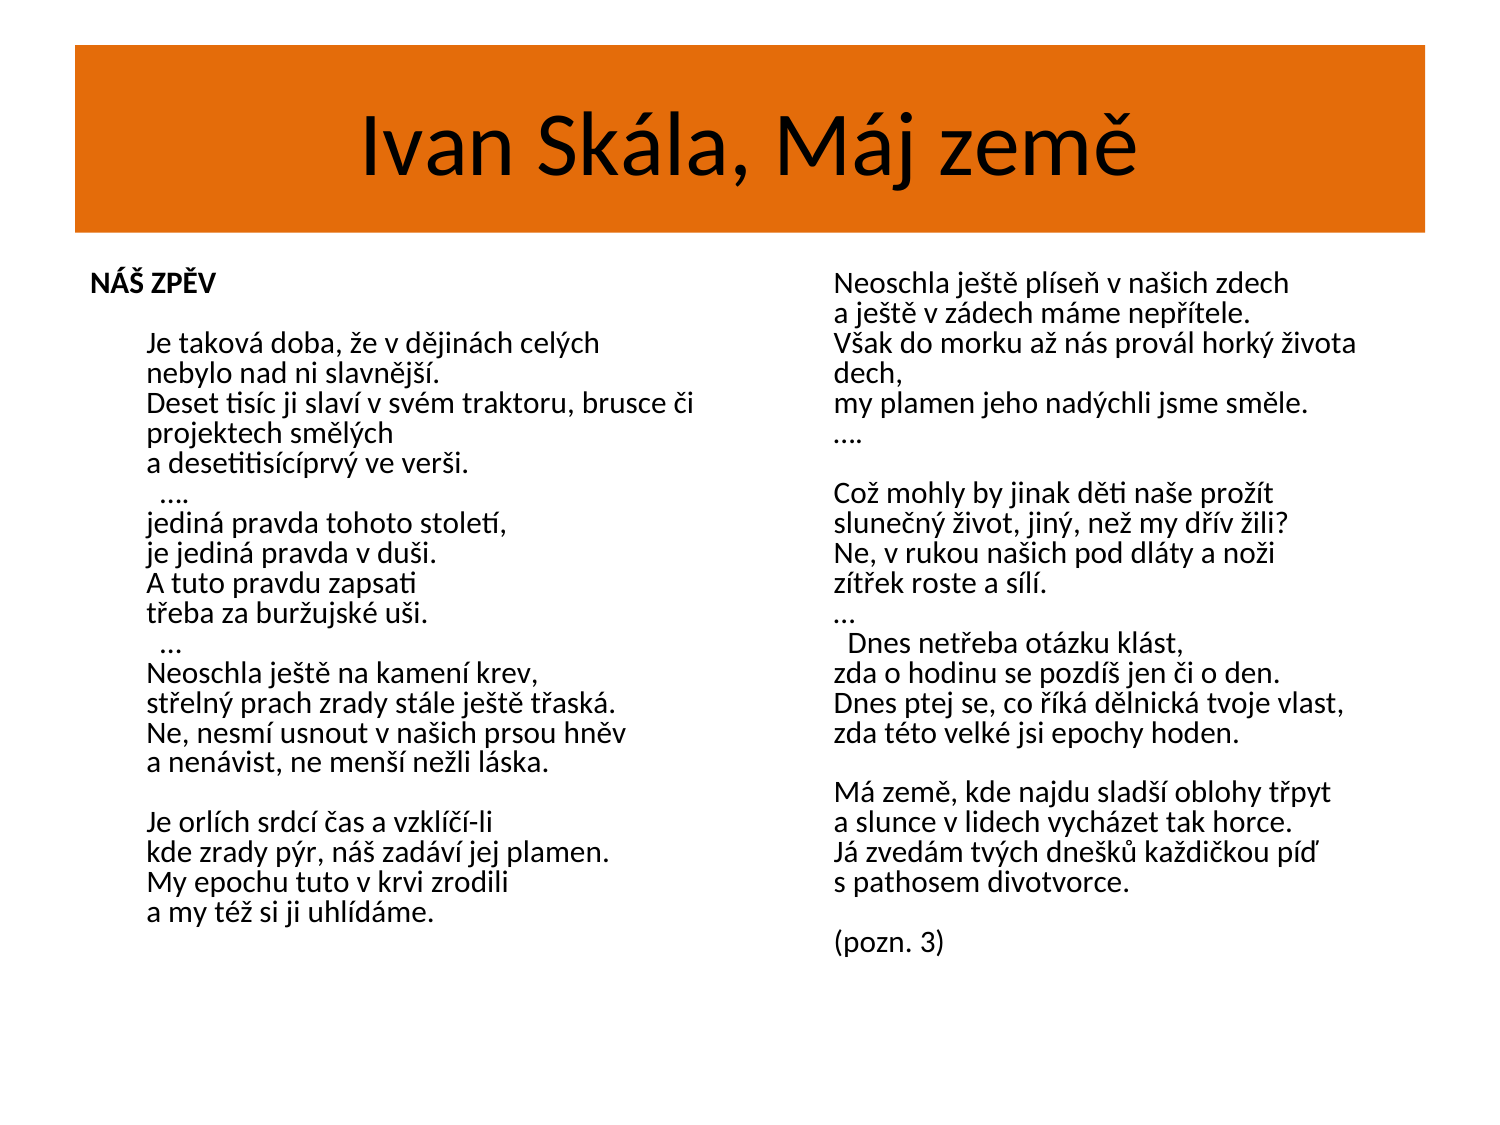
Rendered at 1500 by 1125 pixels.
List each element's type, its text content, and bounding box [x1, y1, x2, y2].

list Neoschla ještě plíseň v našich zdech a ještě v zádech máme nepřítele. Však do morku až nás provál horký života dech, my plamen jeho nadýchli jsme směle. …. Což mohly by jinak děti naše prožít slunečný život, jiný, než my dřív žili? Ne, v rukou našich pod dláty a noži zítřek roste a sílí. … Dnes netřeba otázku klást, zda o hodinu se pozdíš jen či o den. Dnes ptej se, co říká dělnická tvoje vlast, zda této velké jsi epochy hoden. Má země, kde najdu sladší oblohy třpyt a slunce v lidech vycházet tak horce. Já zvedám tvých dnešků každičkou píď s pathosem divotvorce. (pozn. 3) [762, 262, 1426, 1006]
list NÁŠ ZPĚV Je taková doba, že v dějinách celých nebylo nad ni slavnější. Deset tisíc ji slaví v svém traktoru, brusce či projektech smělých a desetitisícíprvý ve verši. …. jediná pravda tohoto století, je jediná pravda v duši. A tuto pravdu zapsati třeba za buržujské uši. … Neoschla ještě na kamení krev, střelný prach zrady stále ještě třaská. Ne, nesmí usnout v našich prsou hněv a nenávist, ne menší nežli láska. Je orlích srdcí čas a vzklíčí-li kde zrady pýr, náš zadáví jej plamen. My epochu tuto v krvi zrodili a my též si ji uhlídáme. [75, 262, 738, 1006]
title Ivan Skála, Máj země [75, 45, 1426, 233]
